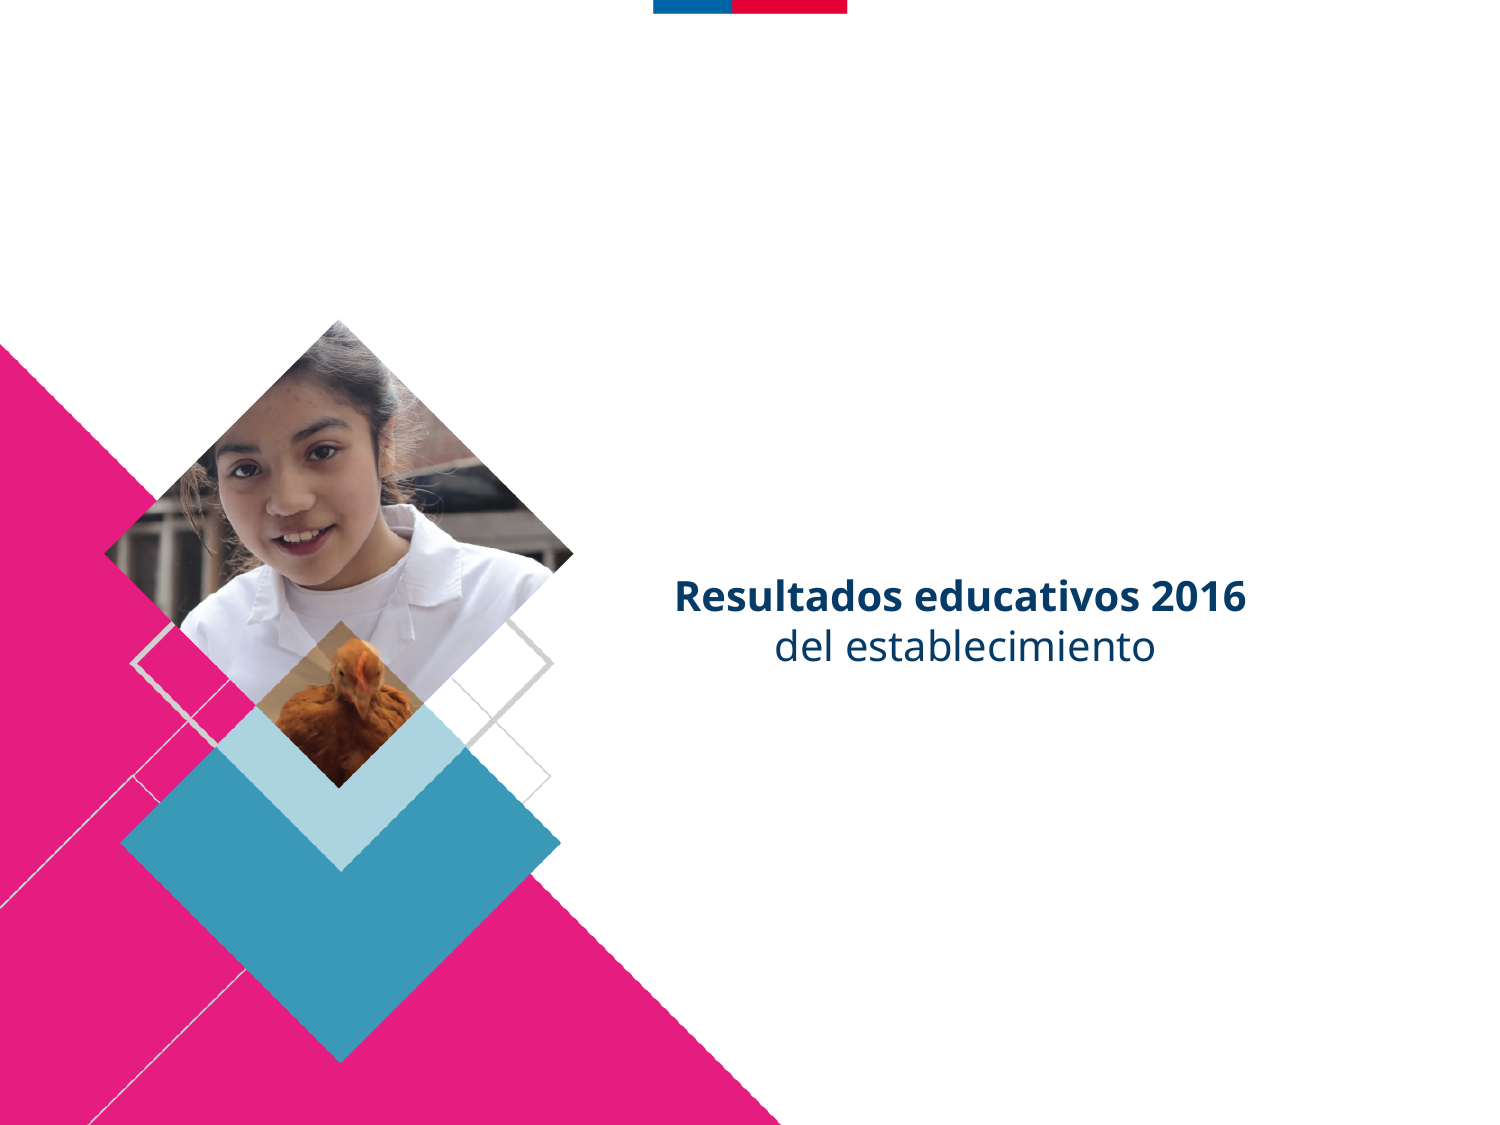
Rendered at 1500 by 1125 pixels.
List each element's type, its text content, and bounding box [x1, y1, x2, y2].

picture [0, 0, 1500, 1125]
text_box Resultados educativos 2016 del establecimiento [584, 562, 1348, 679]
